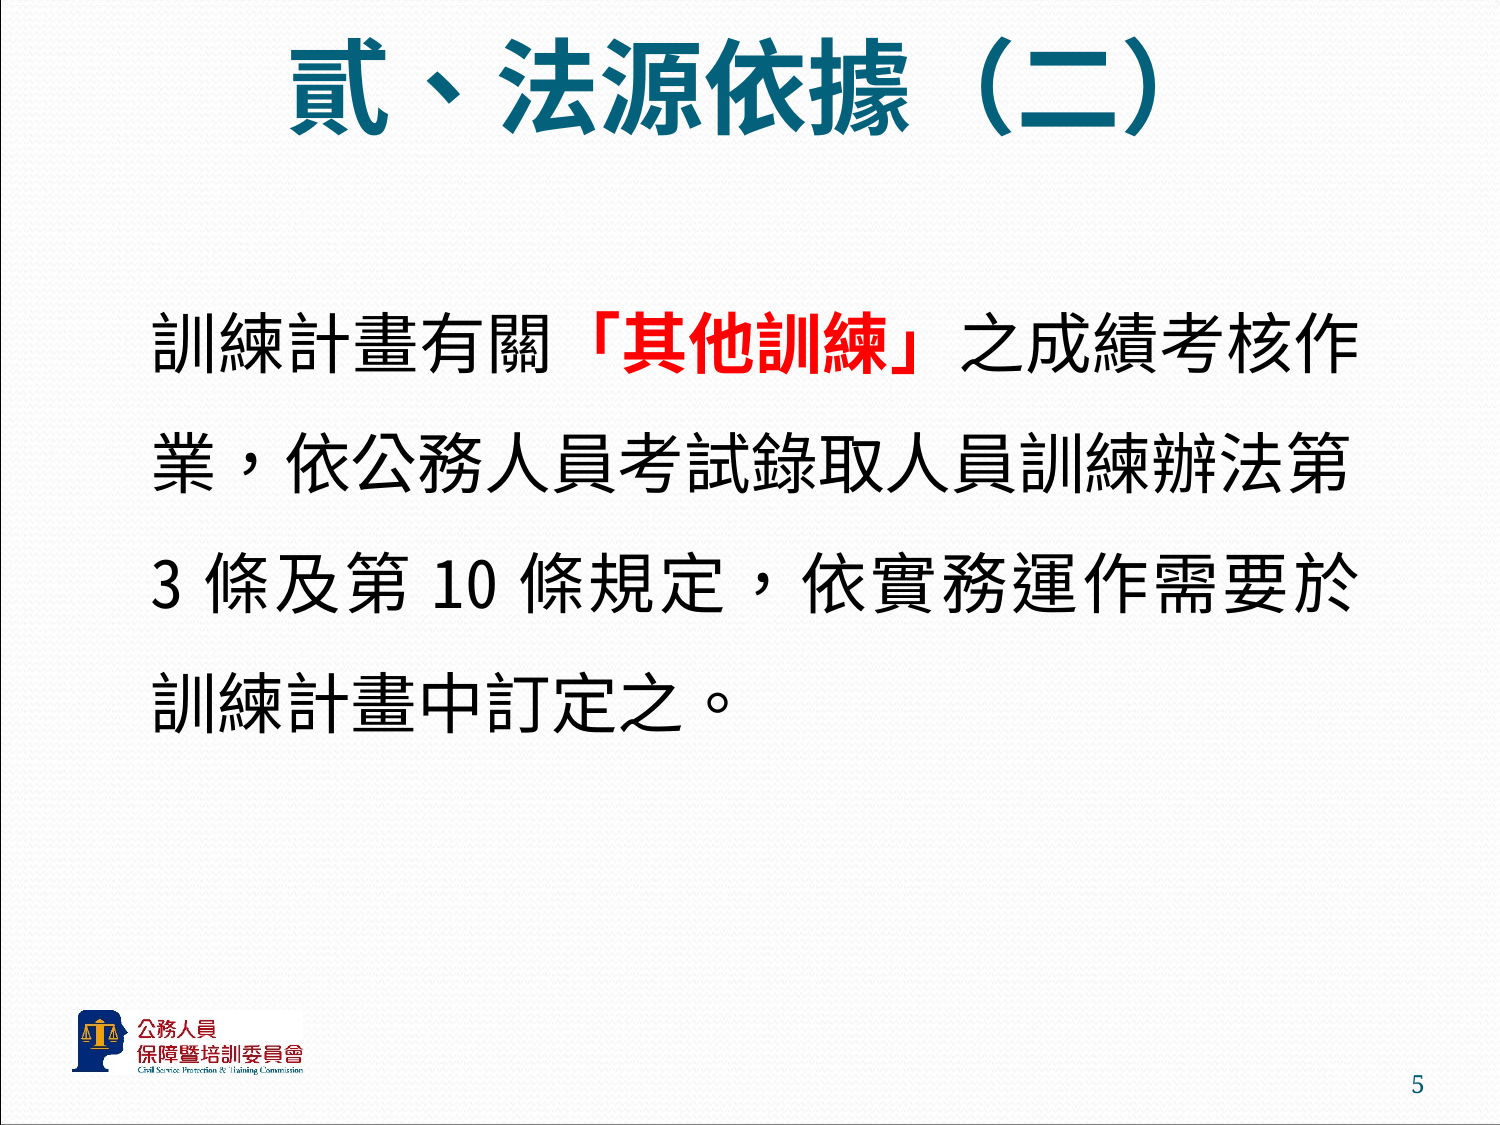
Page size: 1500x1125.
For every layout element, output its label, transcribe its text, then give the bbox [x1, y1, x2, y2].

title 貳、法源依據（二） [76, 66, 1436, 148]
slide_number <編號> [1299, 1042, 1425, 1103]
list 訓練計畫有關「其他訓練」之成績考核作業，依公務人員考試錄取人員訓練辦法第3條及第10條規定，依實務運作需要於訓練計畫中訂定之。 [135, 254, 1376, 1011]
picture [0, 0, 1500, 1125]
